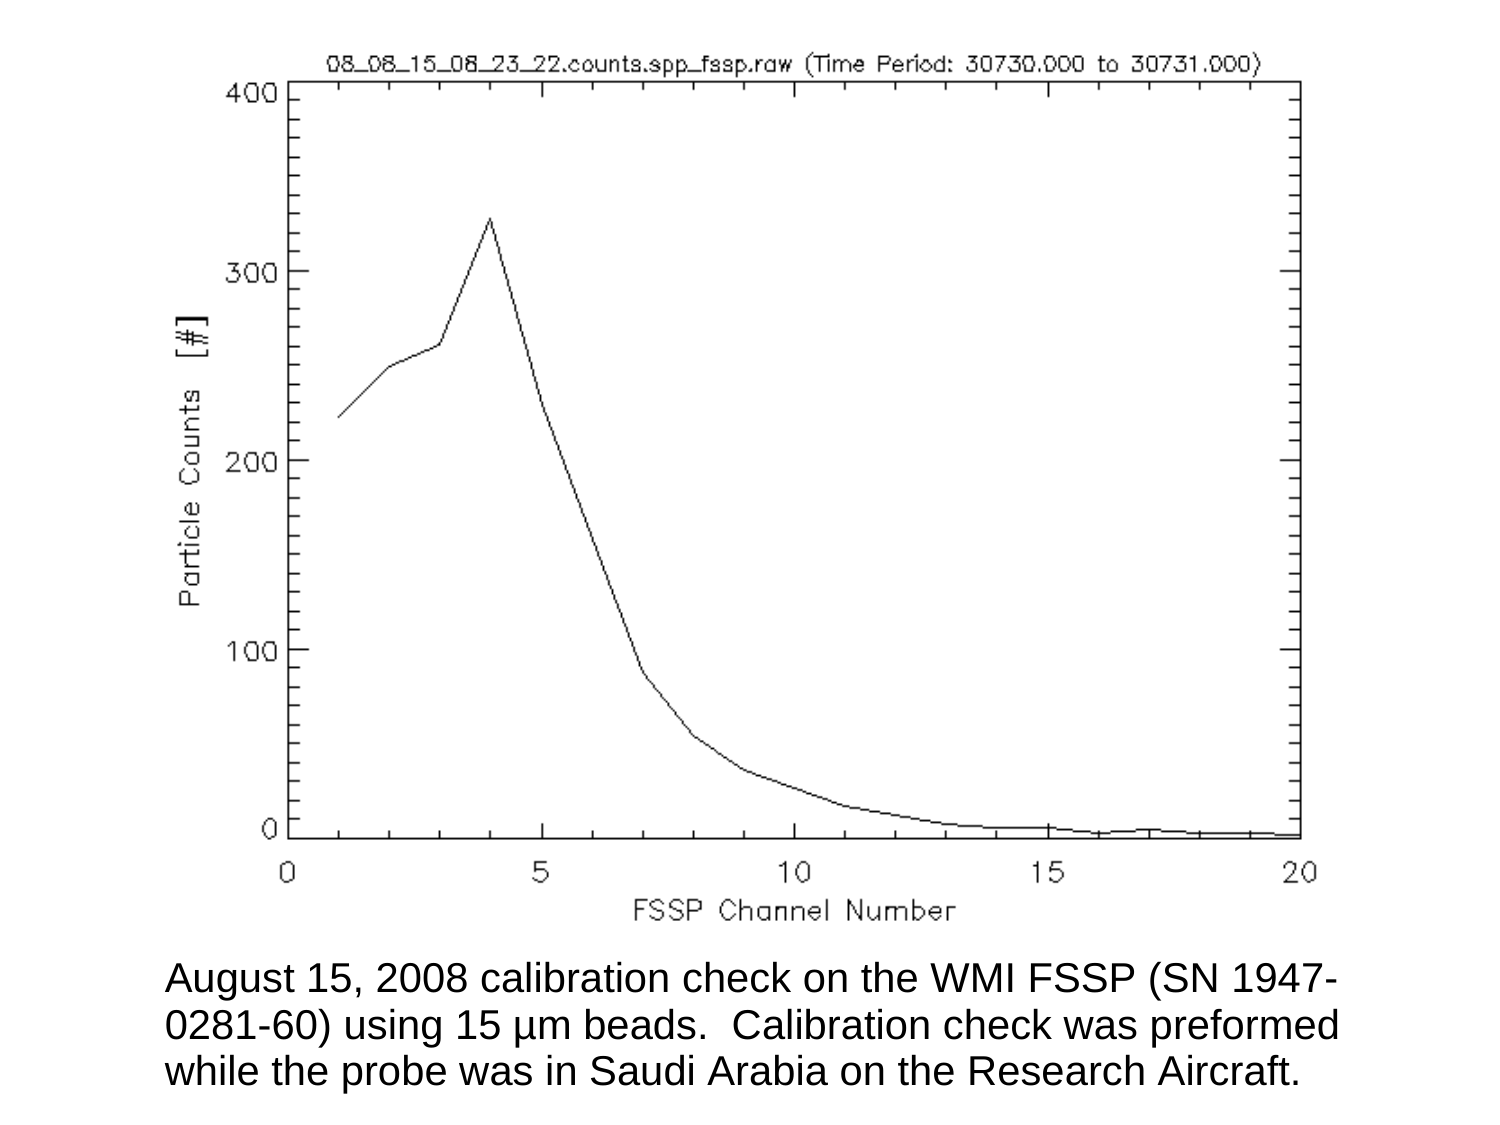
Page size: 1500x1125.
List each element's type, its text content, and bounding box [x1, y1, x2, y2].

text_box August 15, 2008 calibration check on the WMI FSSP (SN 1947-0281-60) using 15 µm beads. Calibration check was preformed while the probe was in Saudi Arabia on the Research Aircraft. [150, 947, 1413, 1103]
picture [104, 29, 1365, 930]
